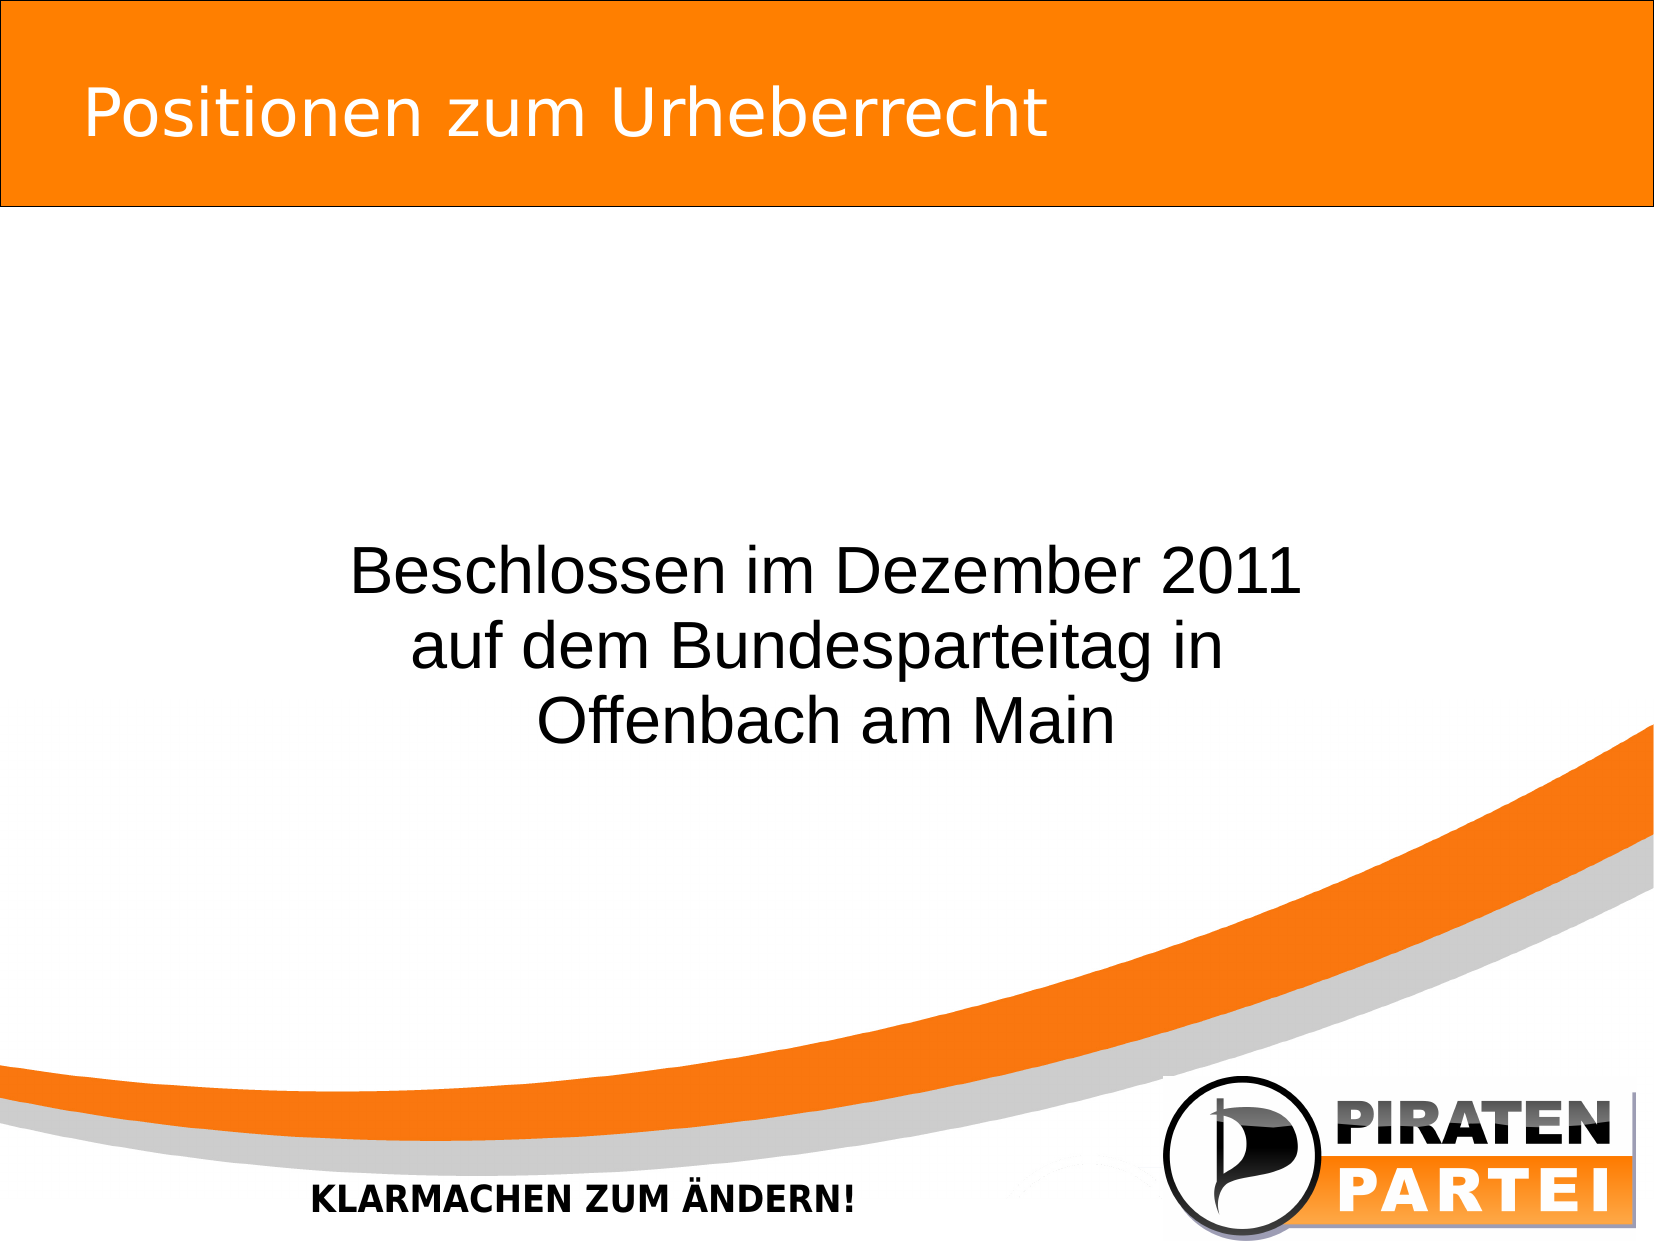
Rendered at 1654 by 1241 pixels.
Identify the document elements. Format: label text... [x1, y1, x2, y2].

title Positionen zum Urheberrecht [82, 56, 1571, 170]
picture [796, 1190, 803, 1197]
picture [0, 699, 1654, 1241]
subtitle Beschlossen im Dezember 2011 auf dem Bundesparteitag in Offenbach am Main [82, 243, 1571, 1048]
picture [745, 1190, 756, 1199]
picture [392, 1190, 399, 1197]
